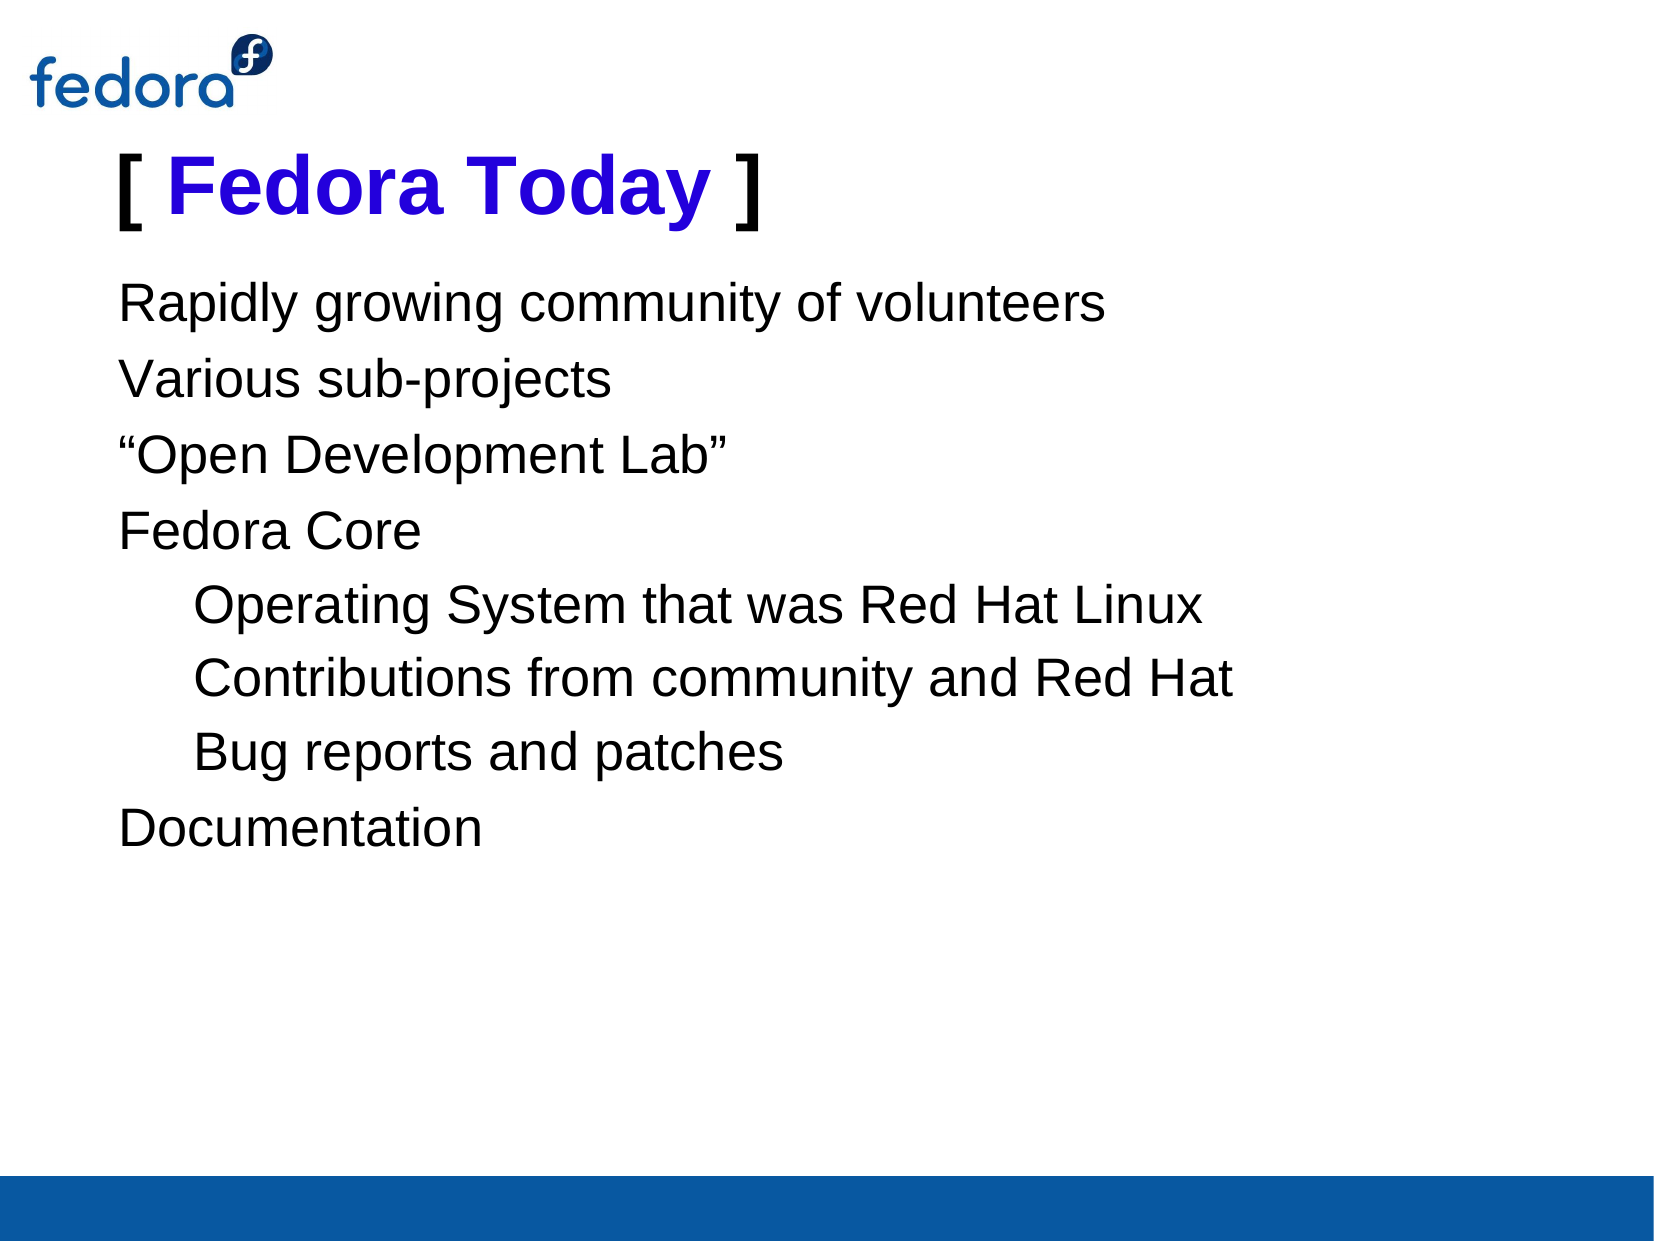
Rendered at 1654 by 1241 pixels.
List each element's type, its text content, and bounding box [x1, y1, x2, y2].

picture [22, 27, 277, 115]
list Rapidly growing community of volunteers Various sub-projects “Open Development Lab” Fedora Core Operating System that was Red Hat Linux Contributions from community and Red Hat Bug reports and patches Documentation [118, 272, 1524, 1141]
picture [0, 1176, 1654, 1241]
title [ Fedora Today ] [115, 130, 1521, 241]
